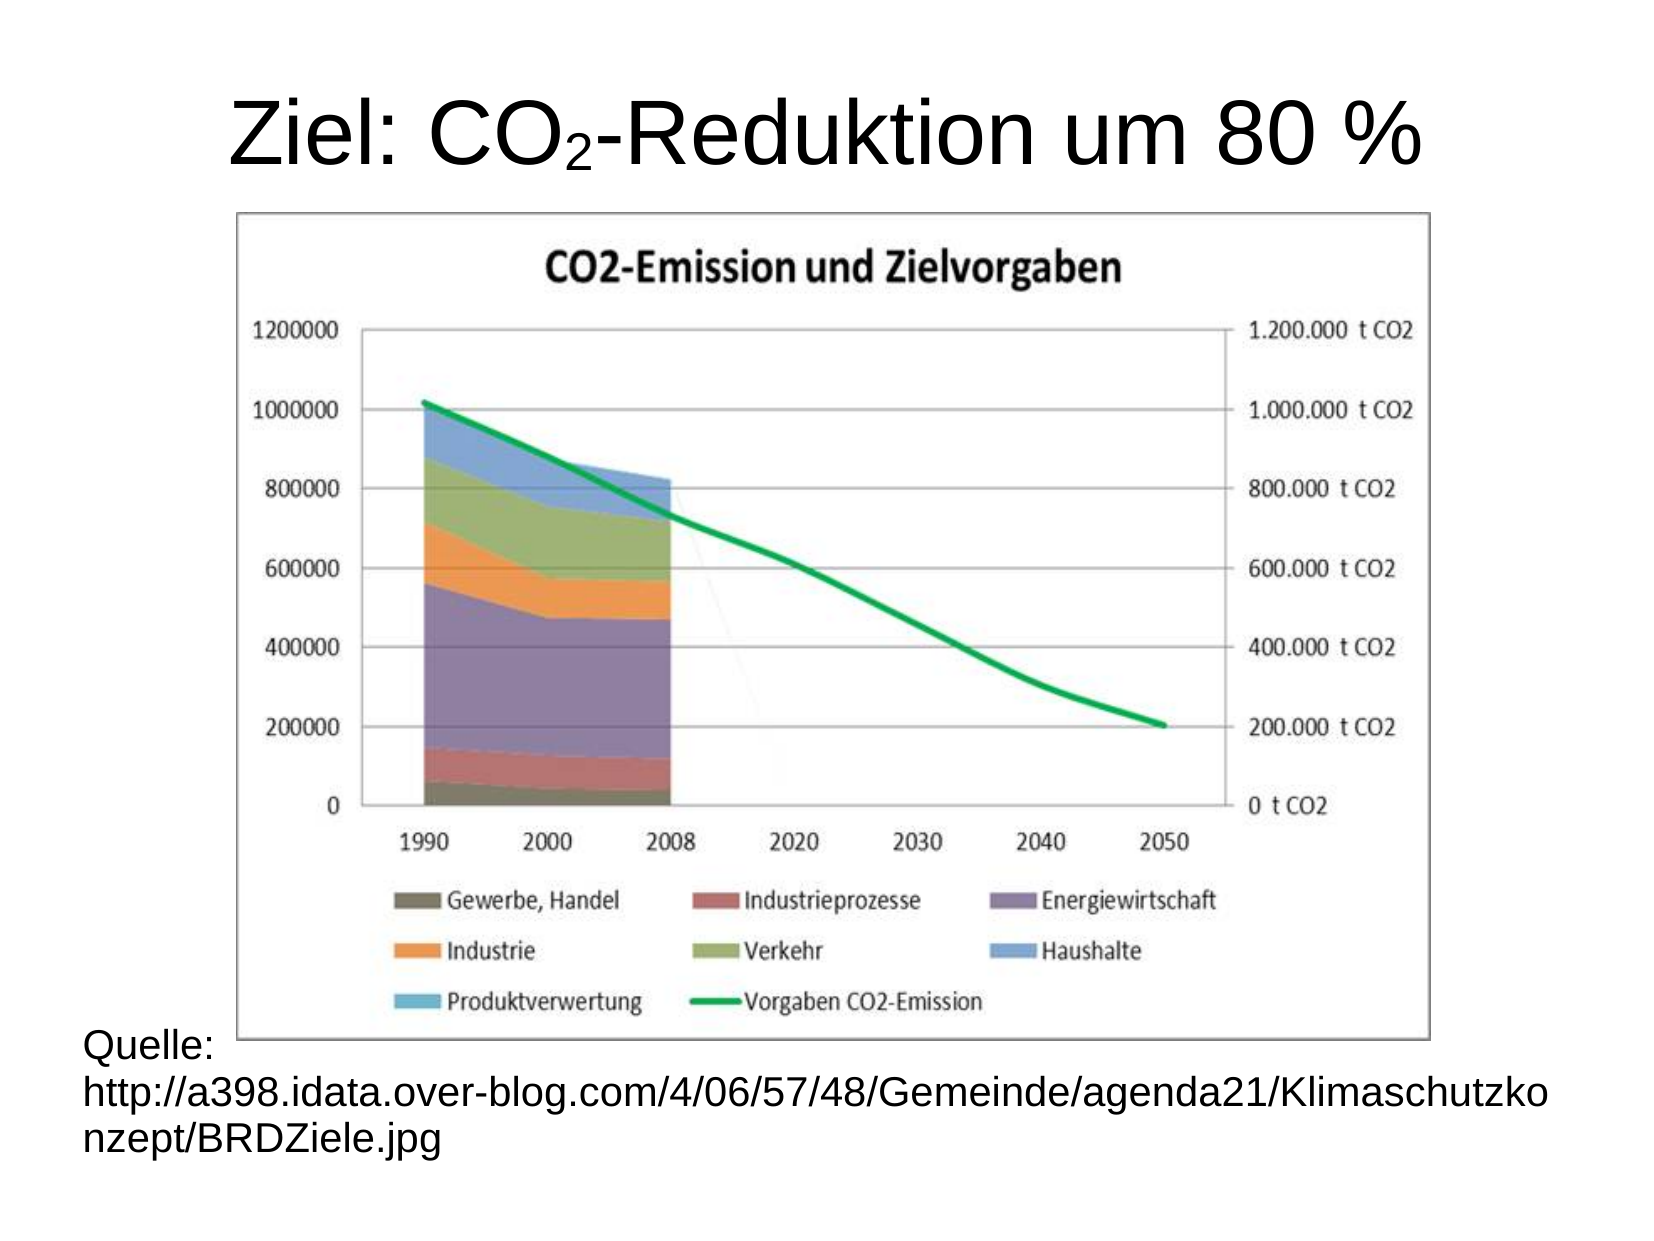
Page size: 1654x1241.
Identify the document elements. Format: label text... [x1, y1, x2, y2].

title Ziel: CO2-Reduktion um 80 % [82, 29, 1571, 158]
subtitle Quelle: http://a398.idata.over-blog.com/4/06/57/48/Gemeinde/agenda21/Klimaschutzkonzept/BRDZiele.jpg [82, 158, 1571, 1142]
picture [236, 212, 1431, 1041]
